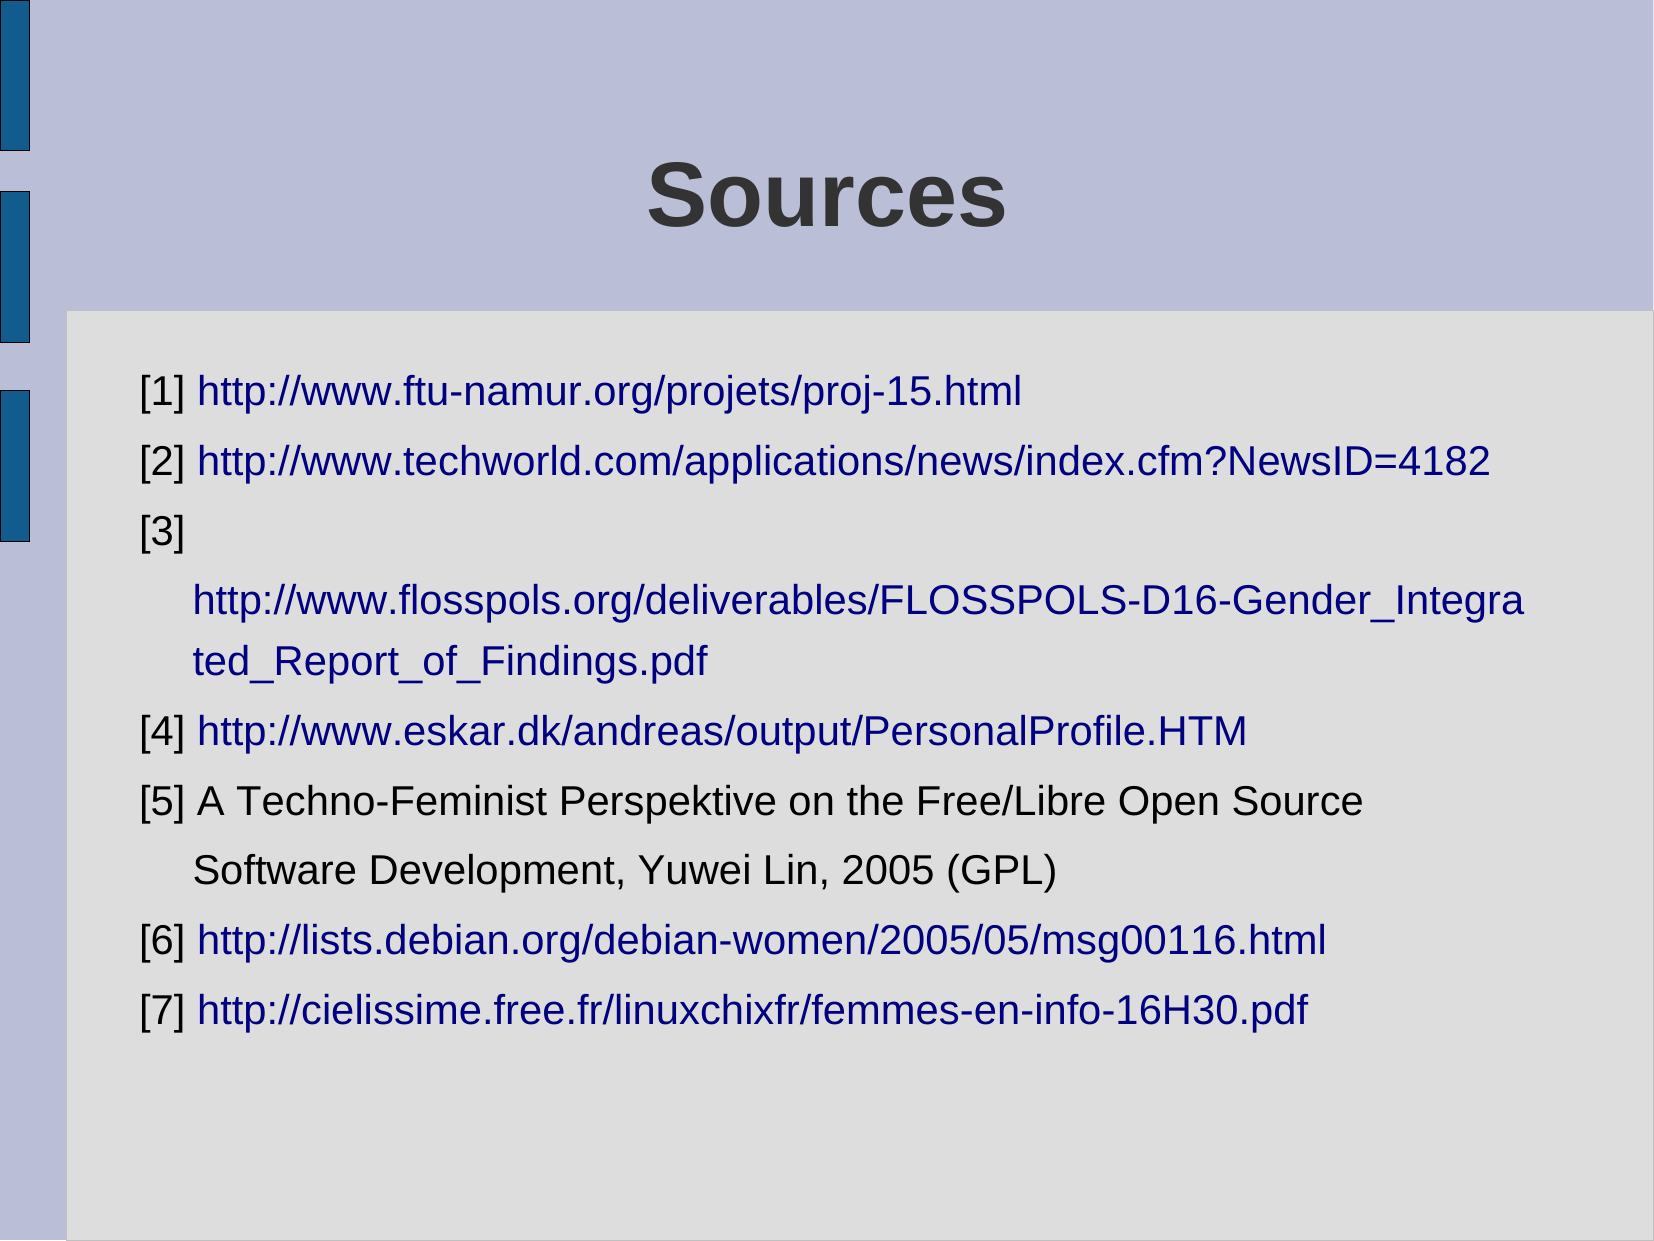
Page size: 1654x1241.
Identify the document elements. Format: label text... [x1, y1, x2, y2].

list [1] http://www.ftu-namur.org/projets/proj-15.html [2] http://www.techworld.com/applications/news/index.cfm?NewsID=4182 [3] http://www.flosspols.org/deliverables/FLOSSPOLS-D16-Gender_Integrated_Report_of_Findings.pdf [4] http://www.eskar.dk/andreas/output/PersonalProfile.HTM [5] A Techno-Feminist Perspektive on the Free/Libre Open Source Software Development, Yuwei Lin, 2005 (GPL) [6] http://lists.debian.org/debian-women/2005/05/msg00116.html [7] http://cielissime.free.fr/linuxchixfr/femmes-en-info-16H30.pdf [121, 344, 1534, 1213]
title Sources [121, 98, 1534, 291]
